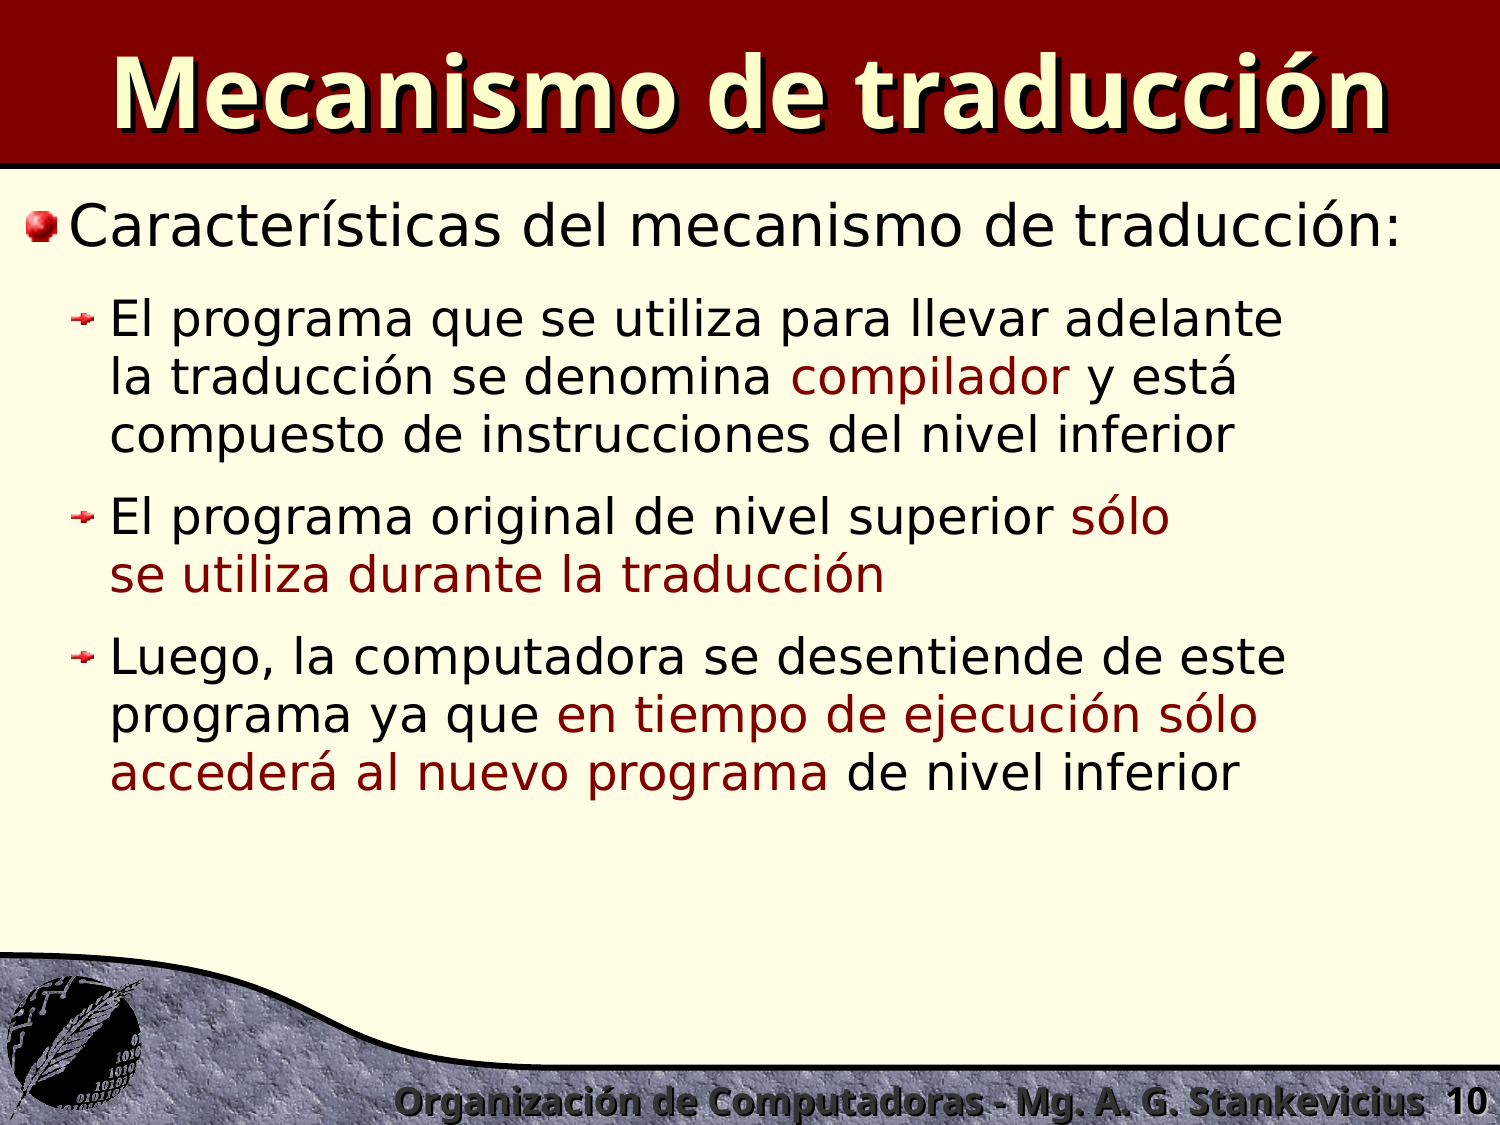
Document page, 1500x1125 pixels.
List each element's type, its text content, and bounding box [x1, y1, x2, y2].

picture [802, 1100, 806, 1110]
title Mecanismo de traducción [15, 5, 1485, 160]
picture [1058, 1100, 1065, 1110]
picture [0, 959, 1500, 1125]
picture [448, 1100, 455, 1110]
list Características del mecanismo de traducción: El programa que se utiliza para llevar adelante la traducción se denomina compilador y está compuesto de instrucciones del nivel inferior El programa original de nivel superior sólo se utiliza durante la traducción Luego, la computadora se desentiende de este programa ya que en tiempo de ejecución sólo accederá al nuevo programa de nivel inferior [11, 192, 1486, 935]
